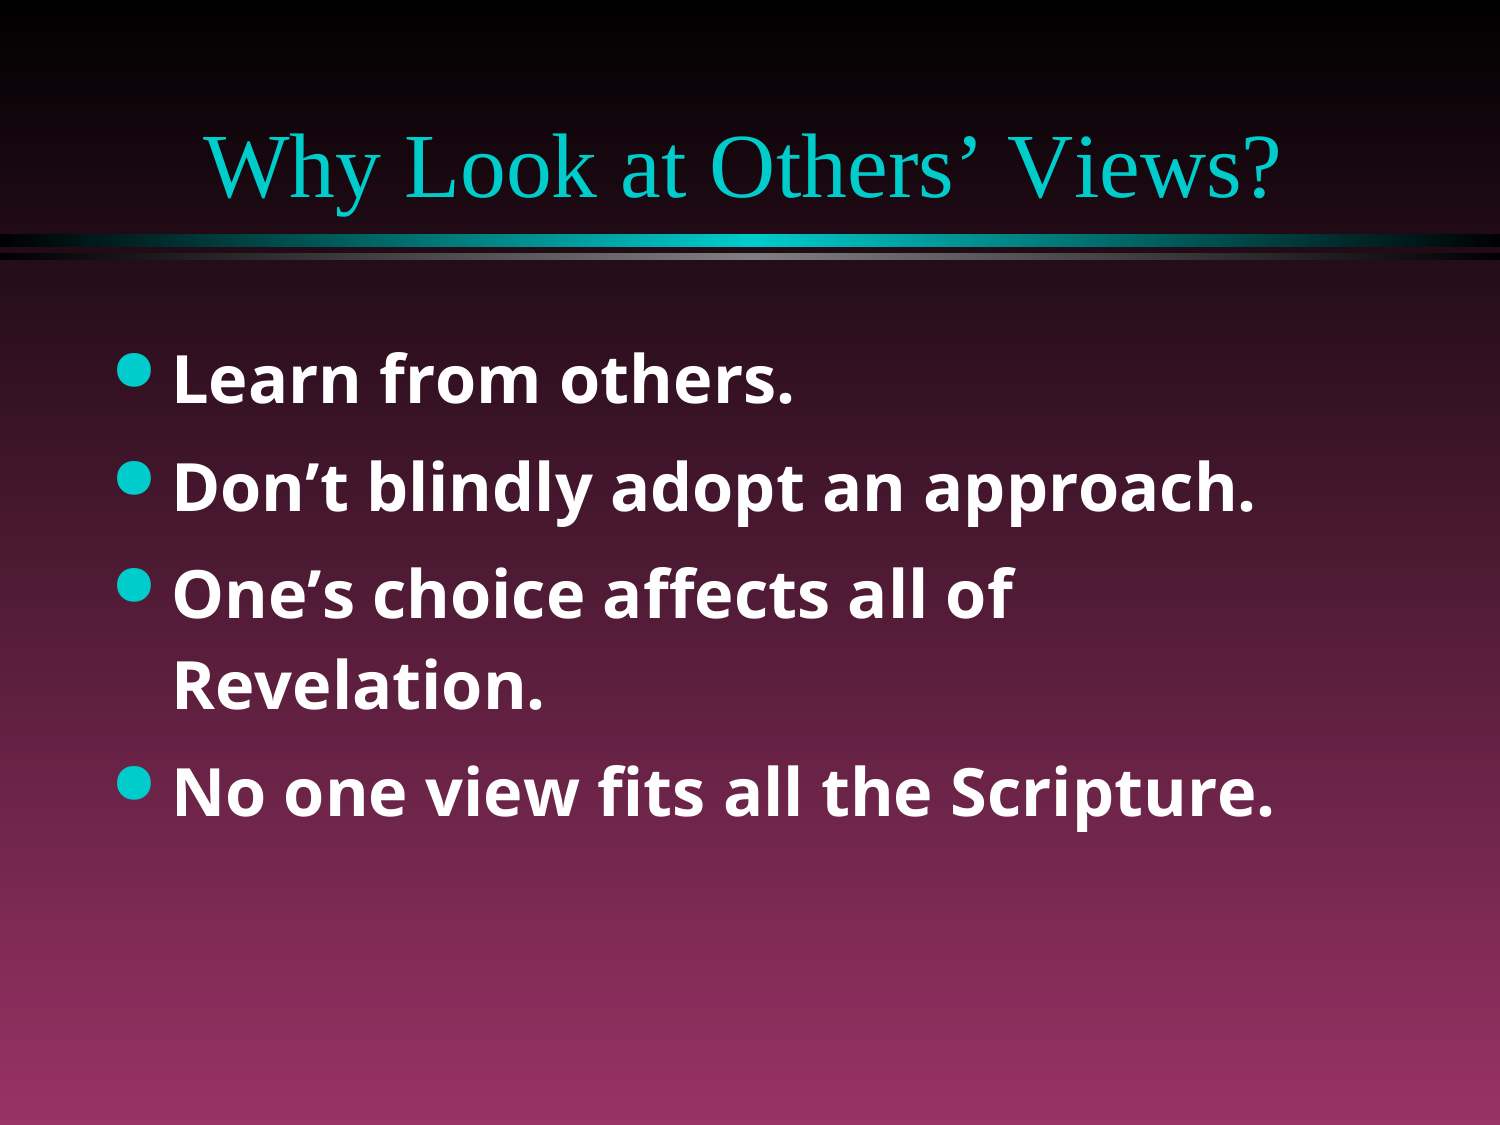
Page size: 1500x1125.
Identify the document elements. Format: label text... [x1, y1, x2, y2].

title Why Look at Others’ Views? [99, 37, 1388, 225]
list Learn from others. Don’t blindly adopt an approach. One’s choice affects all of Revelation. No one view fits all the Scripture. [99, 324, 1388, 1001]
